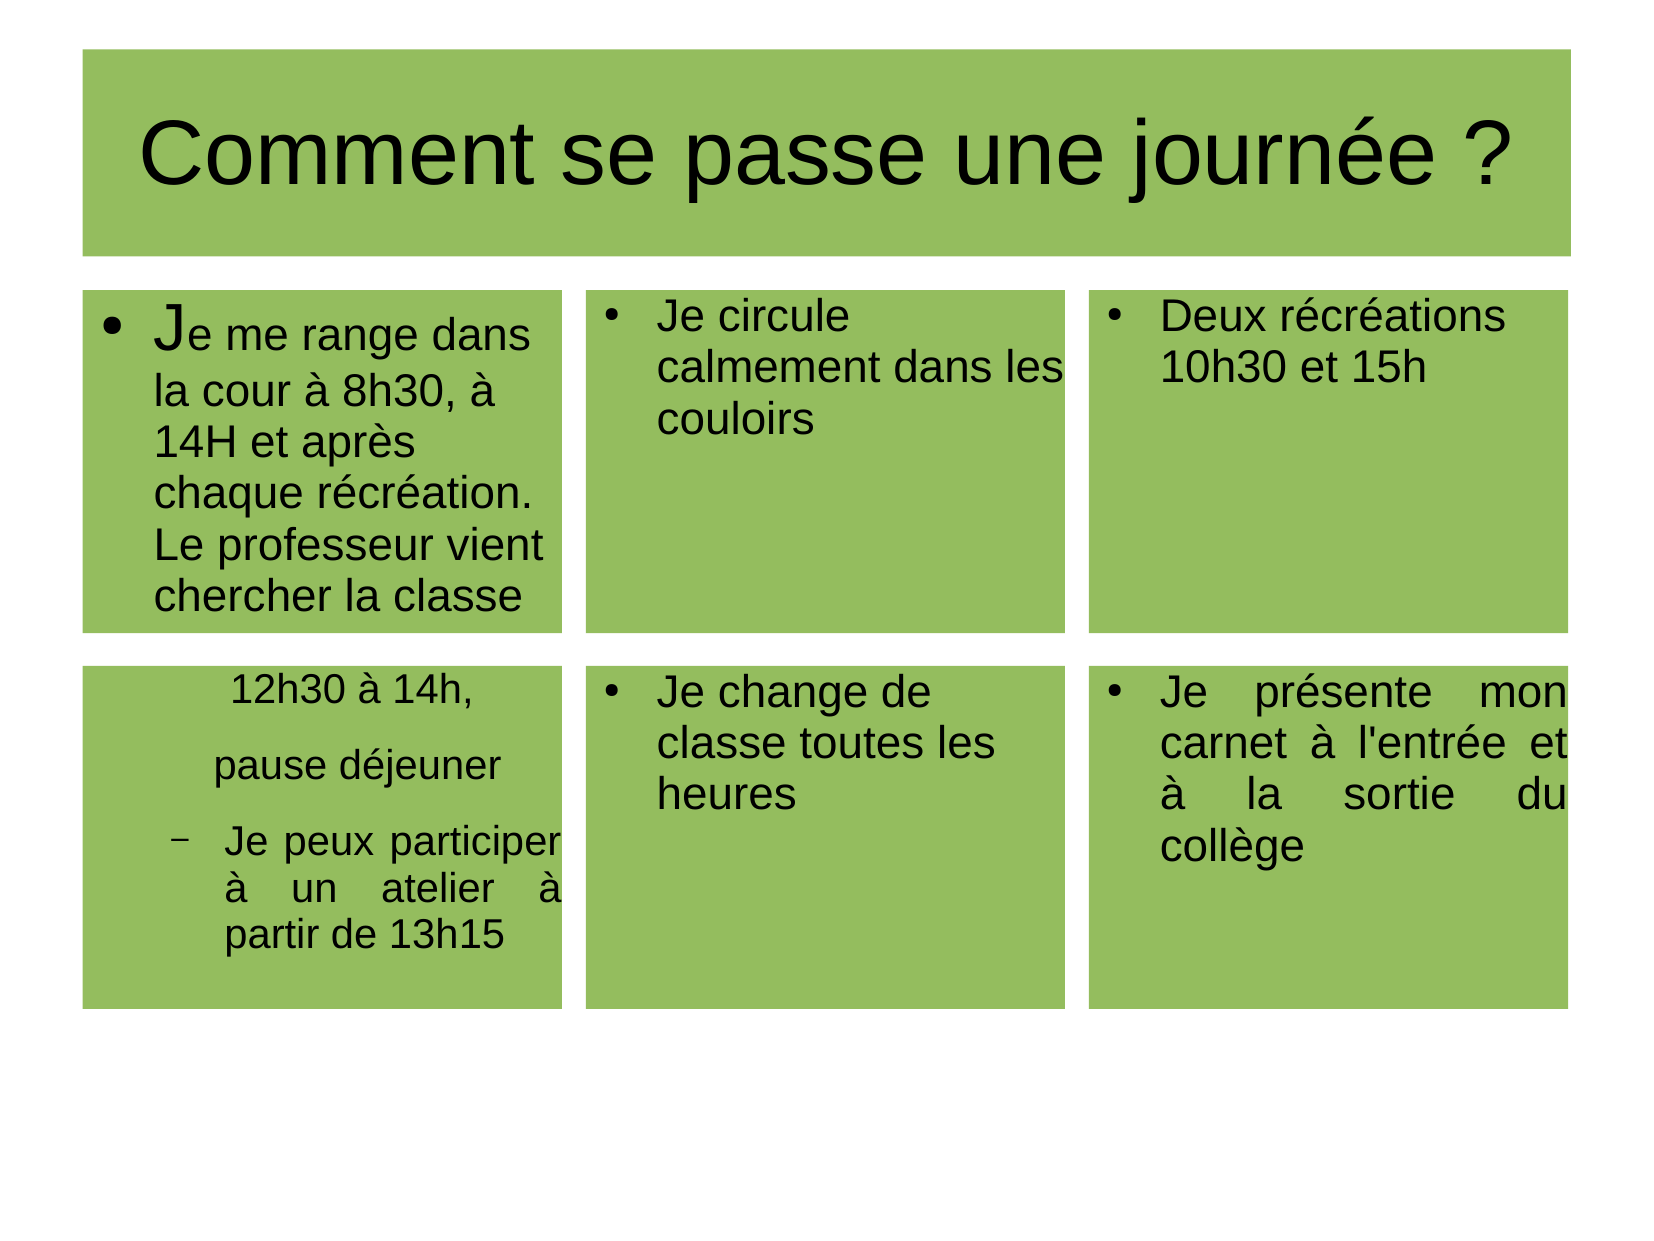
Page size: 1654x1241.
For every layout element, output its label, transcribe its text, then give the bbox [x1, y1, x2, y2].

list 12h30 à 14h, pause déjeuner Je peux participer à un atelier à partir de 13h15 [82, 665, 562, 1009]
list Je circule calmement dans les couloirs [585, 290, 1065, 634]
title Comment se passe une journée ? [82, 49, 1571, 257]
list Je change de classe toutes les heures [585, 665, 1065, 1009]
list Deux récréations 10h30 et 15h [1088, 290, 1569, 634]
list Je présente mon carnet à l'entrée et à la sortie du collège [1088, 665, 1569, 1009]
list Je me range dans la cour à 8h30, à 14H et après chaque récréation. Le professeur vient chercher la classe [82, 290, 562, 634]
